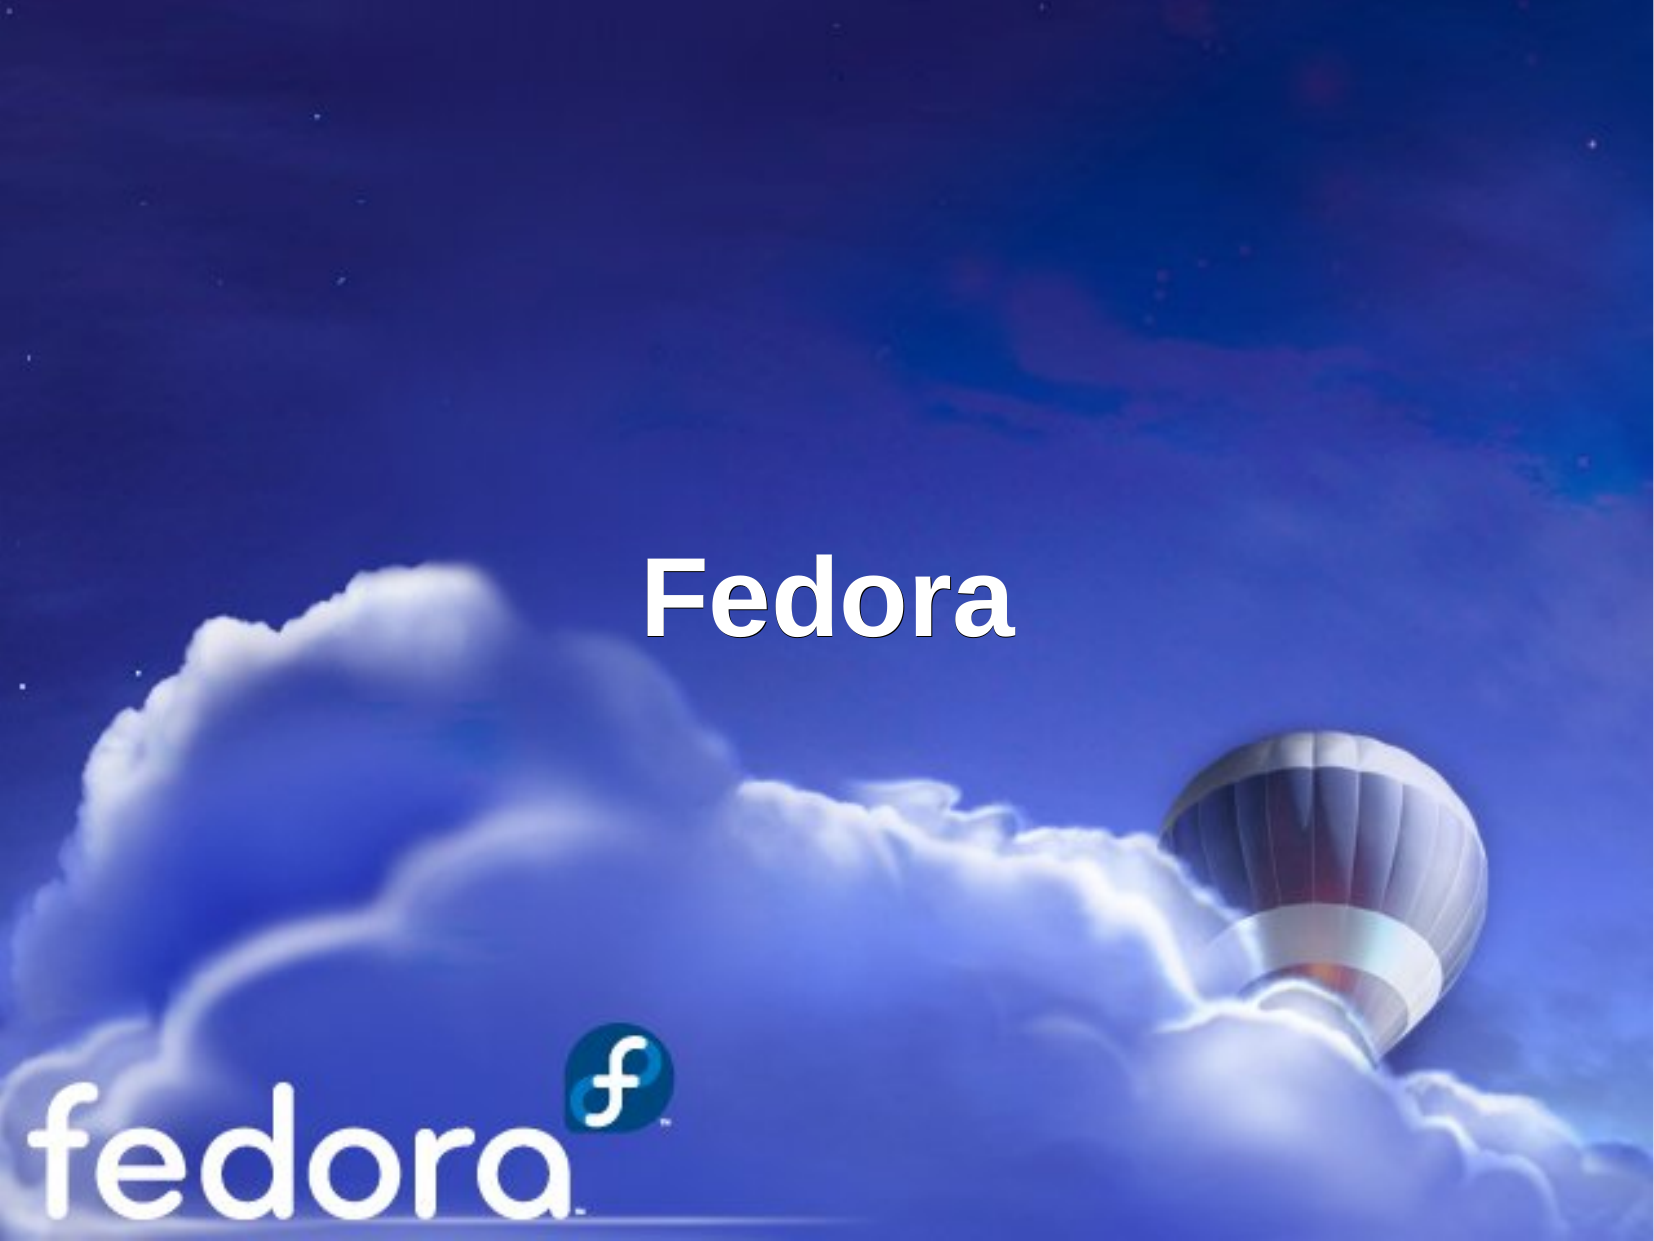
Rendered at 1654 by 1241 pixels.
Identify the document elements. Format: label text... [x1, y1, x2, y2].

text_box Fedora [106, 527, 1549, 713]
picture [0, 0, 1654, 1241]
